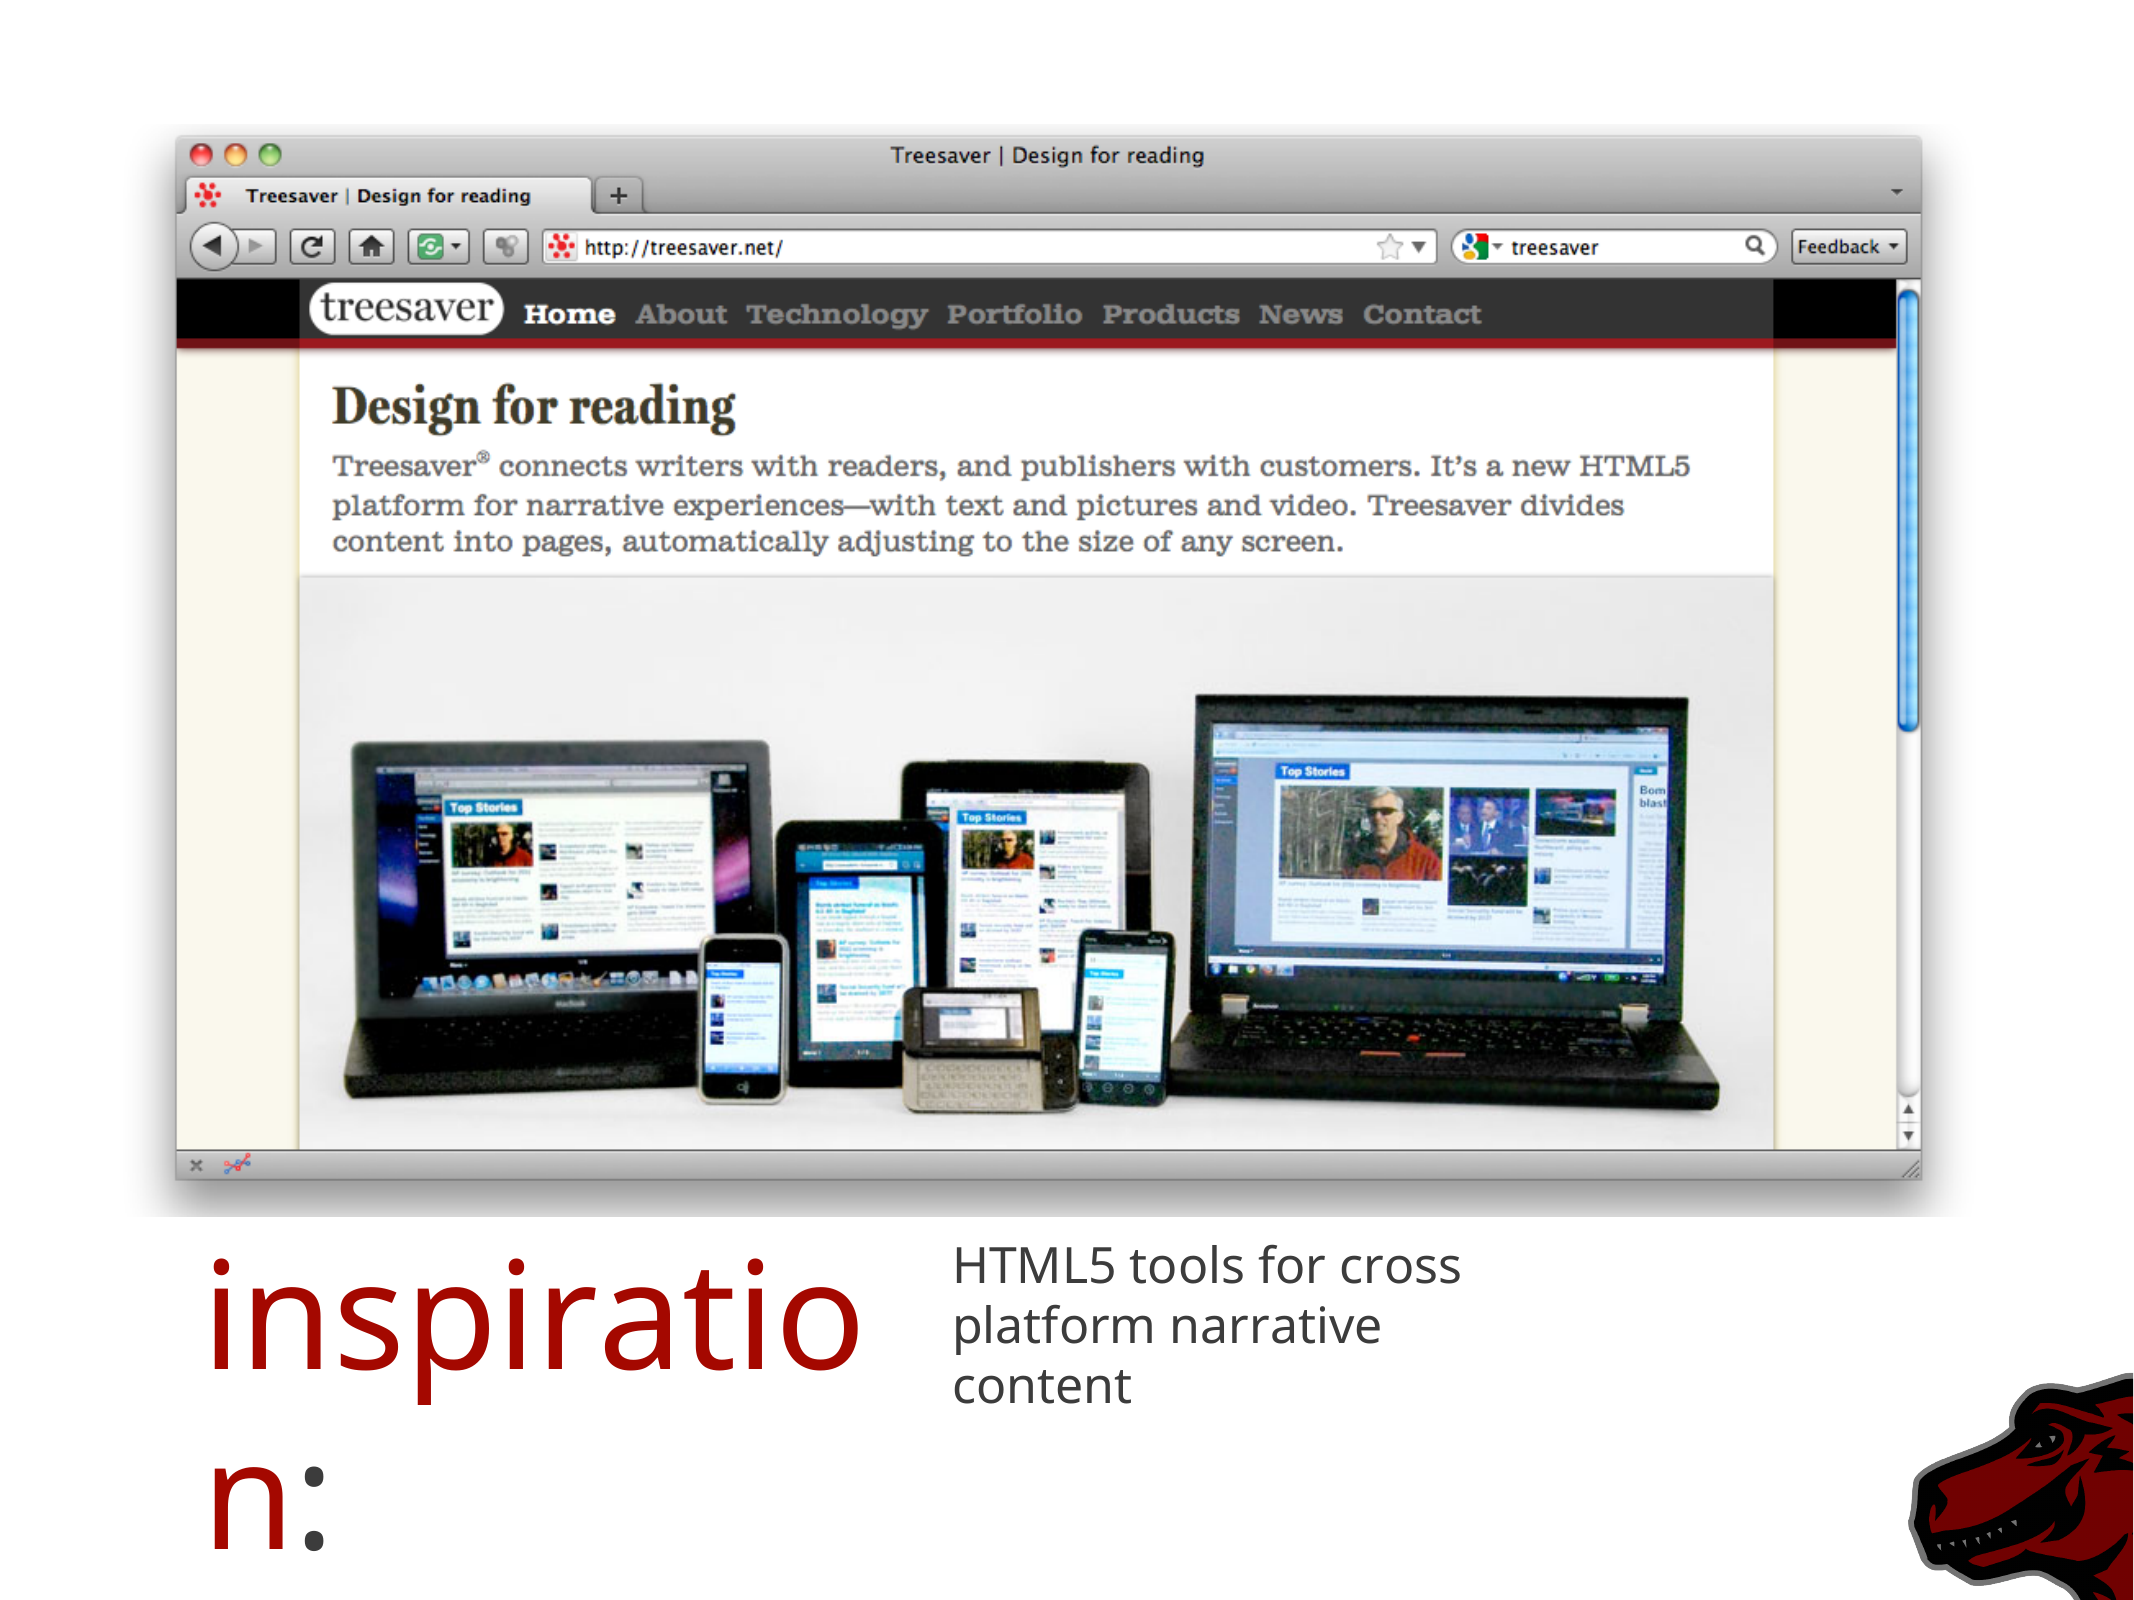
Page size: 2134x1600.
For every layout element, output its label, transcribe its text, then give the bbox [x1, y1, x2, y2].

picture [1889, 1372, 2134, 1600]
text_box HTML5 tools for cross platform narrative content [952, 1279, 1538, 1428]
picture [123, 124, 1980, 1217]
text_box inspiration: [202, 1237, 940, 1442]
